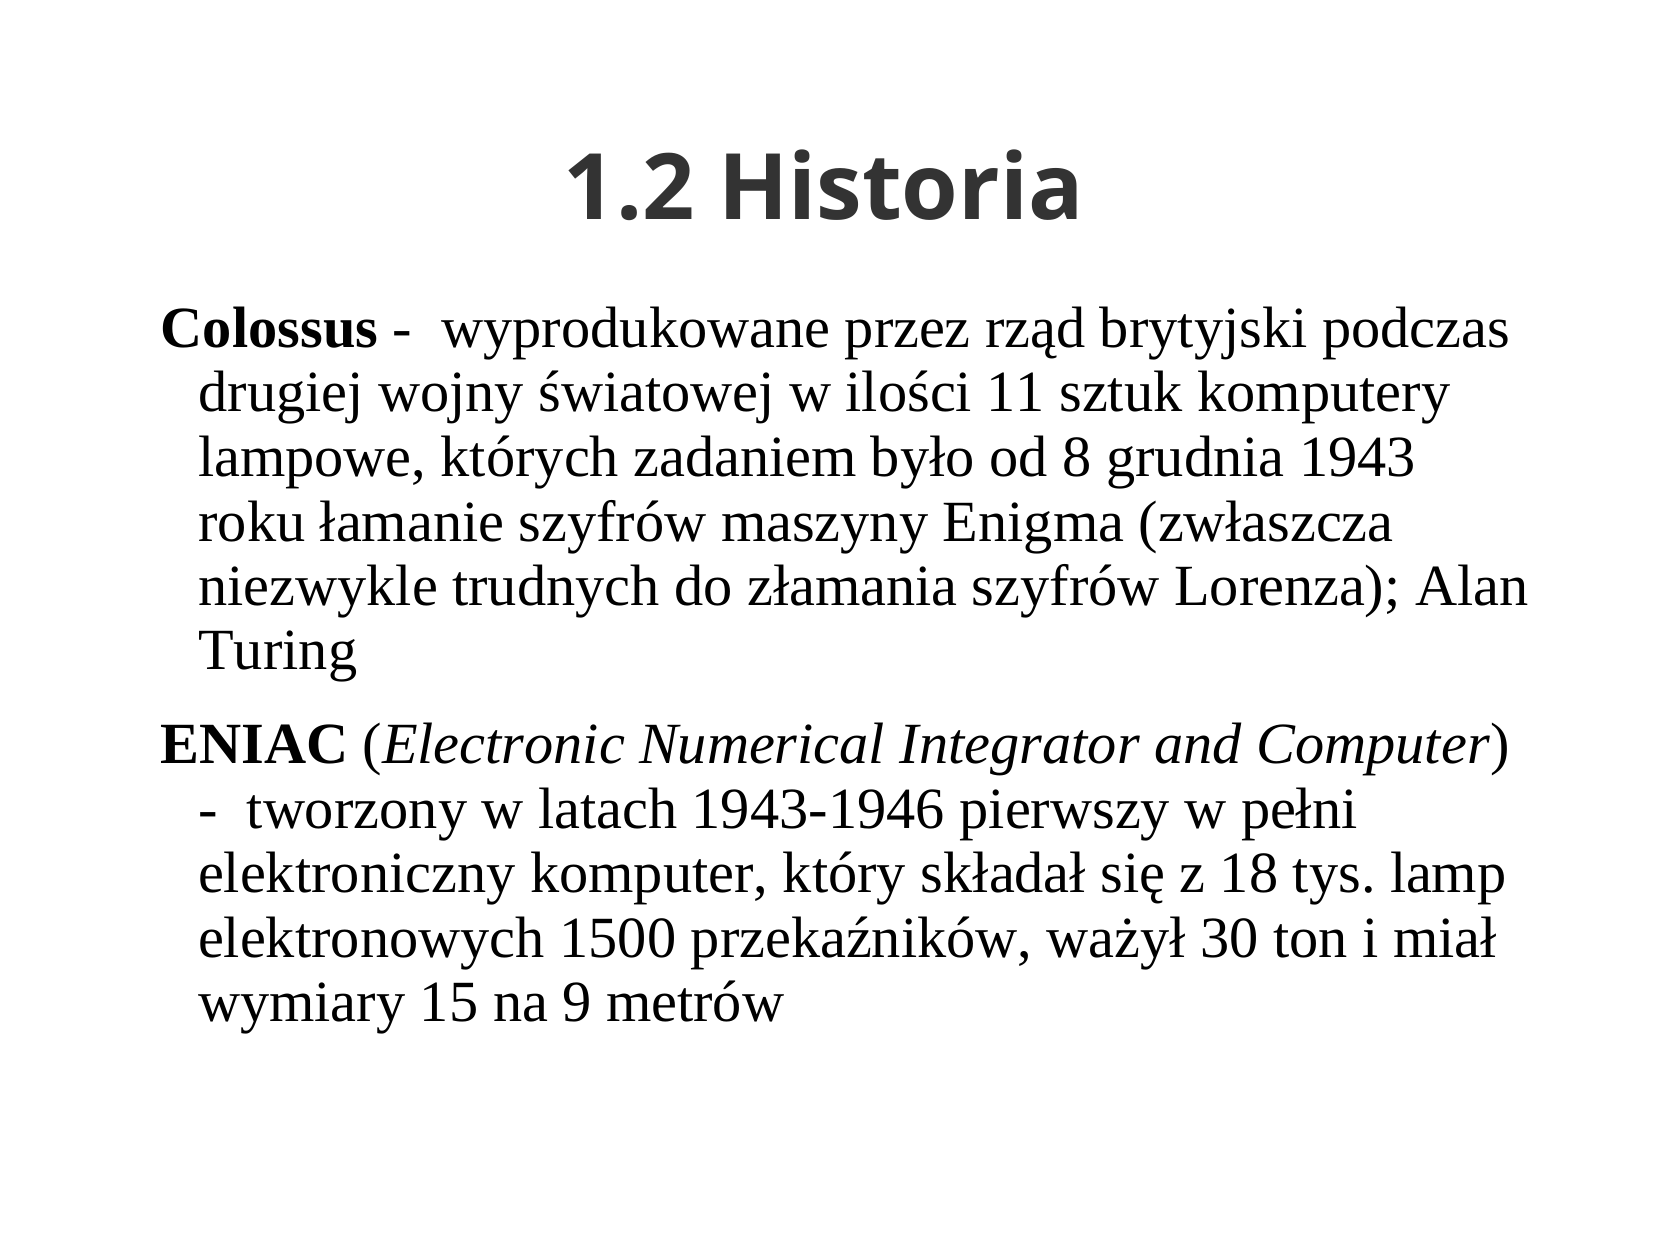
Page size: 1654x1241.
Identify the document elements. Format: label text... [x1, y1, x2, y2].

list Colossus - wyprodukowane przez rząd brytyjski podczas drugiej wojny światowej w ilości 11 sztuk komputery lampowe, których zadaniem było od 8 grudnia 1943 roku łamanie szyfrów maszyny Enigma (zwłaszcza niezwykle trudnych do złamania szyfrów Lorenza); Alan Turing ENIAC (Electronic Numerical Integrator and Computer) - tworzony w latach 1943-1946 pierwszy w pełni elektroniczny komputer, który składał się z 18 tys. lamp elektronowych 1500 przekaźników, ważył 30 ton i miał wymiary 15 na 9 metrów [123, 295, 1536, 1062]
title 1.2 Historia [118, 102, 1531, 266]
